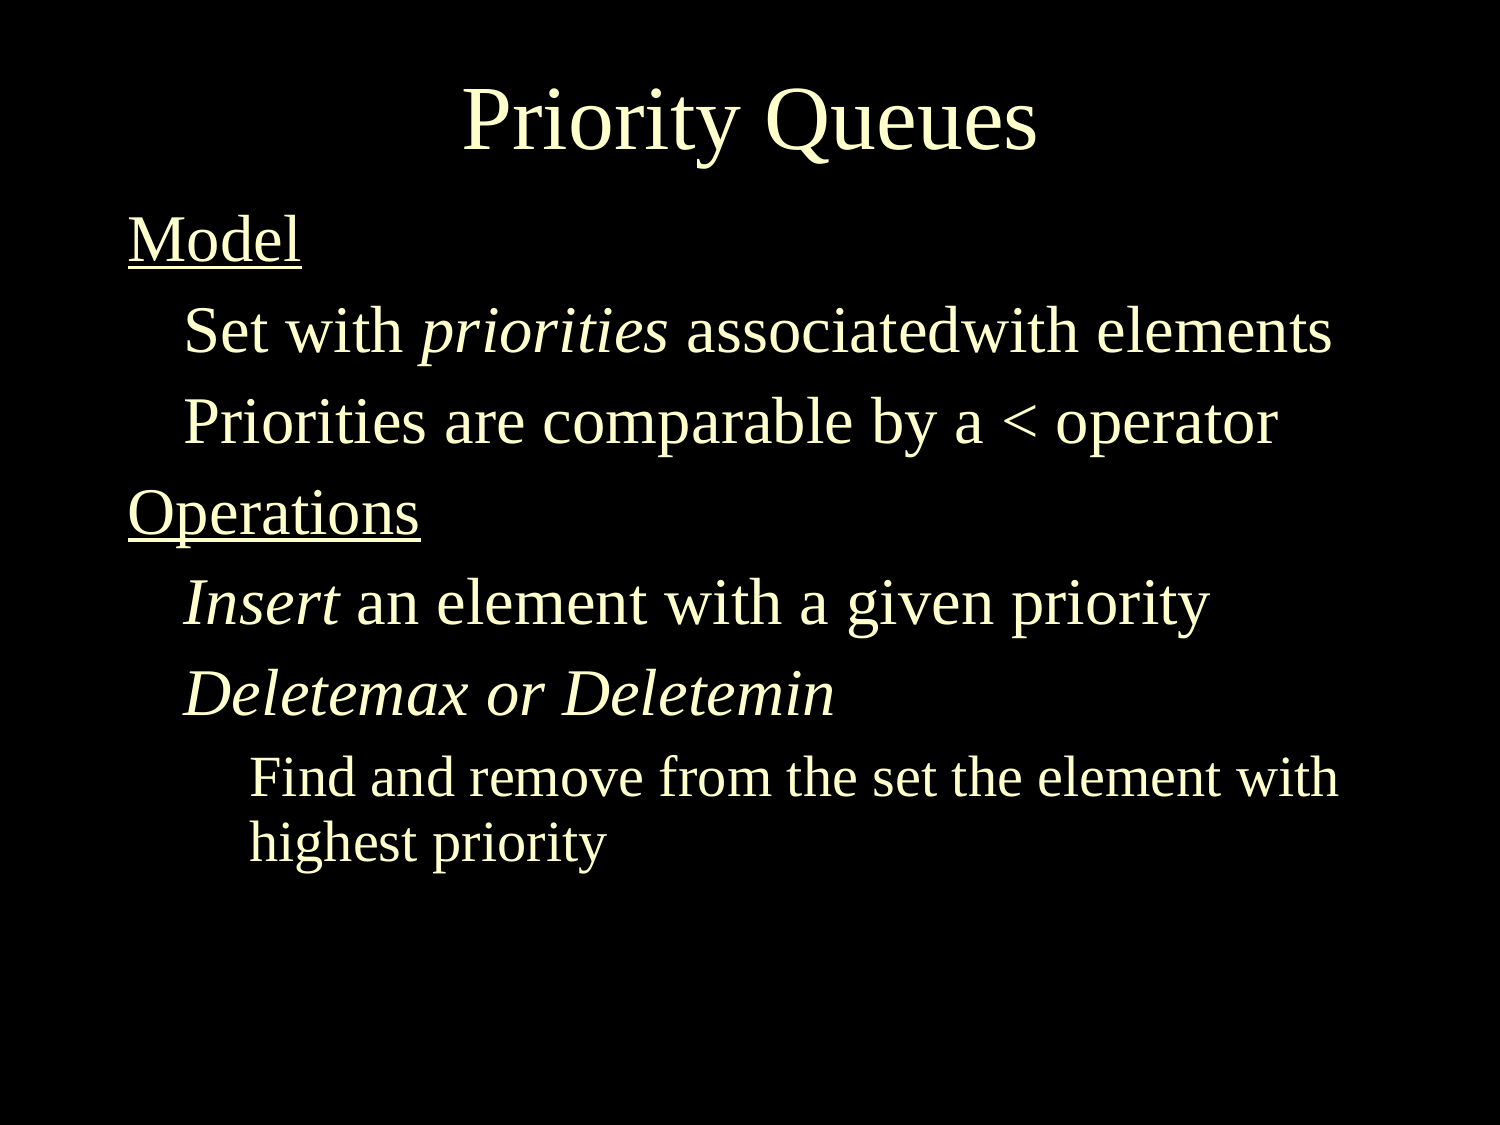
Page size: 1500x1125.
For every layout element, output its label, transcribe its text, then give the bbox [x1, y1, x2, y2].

list Model Set with priorities associatedwith elements Priorities are comparable by a < operator Operations Insert an element with a given priority Deletemax or Deletemin Find and remove from the set the element with highest priority [112, 194, 1482, 1008]
title Priority Queues [22, 50, 1480, 188]
